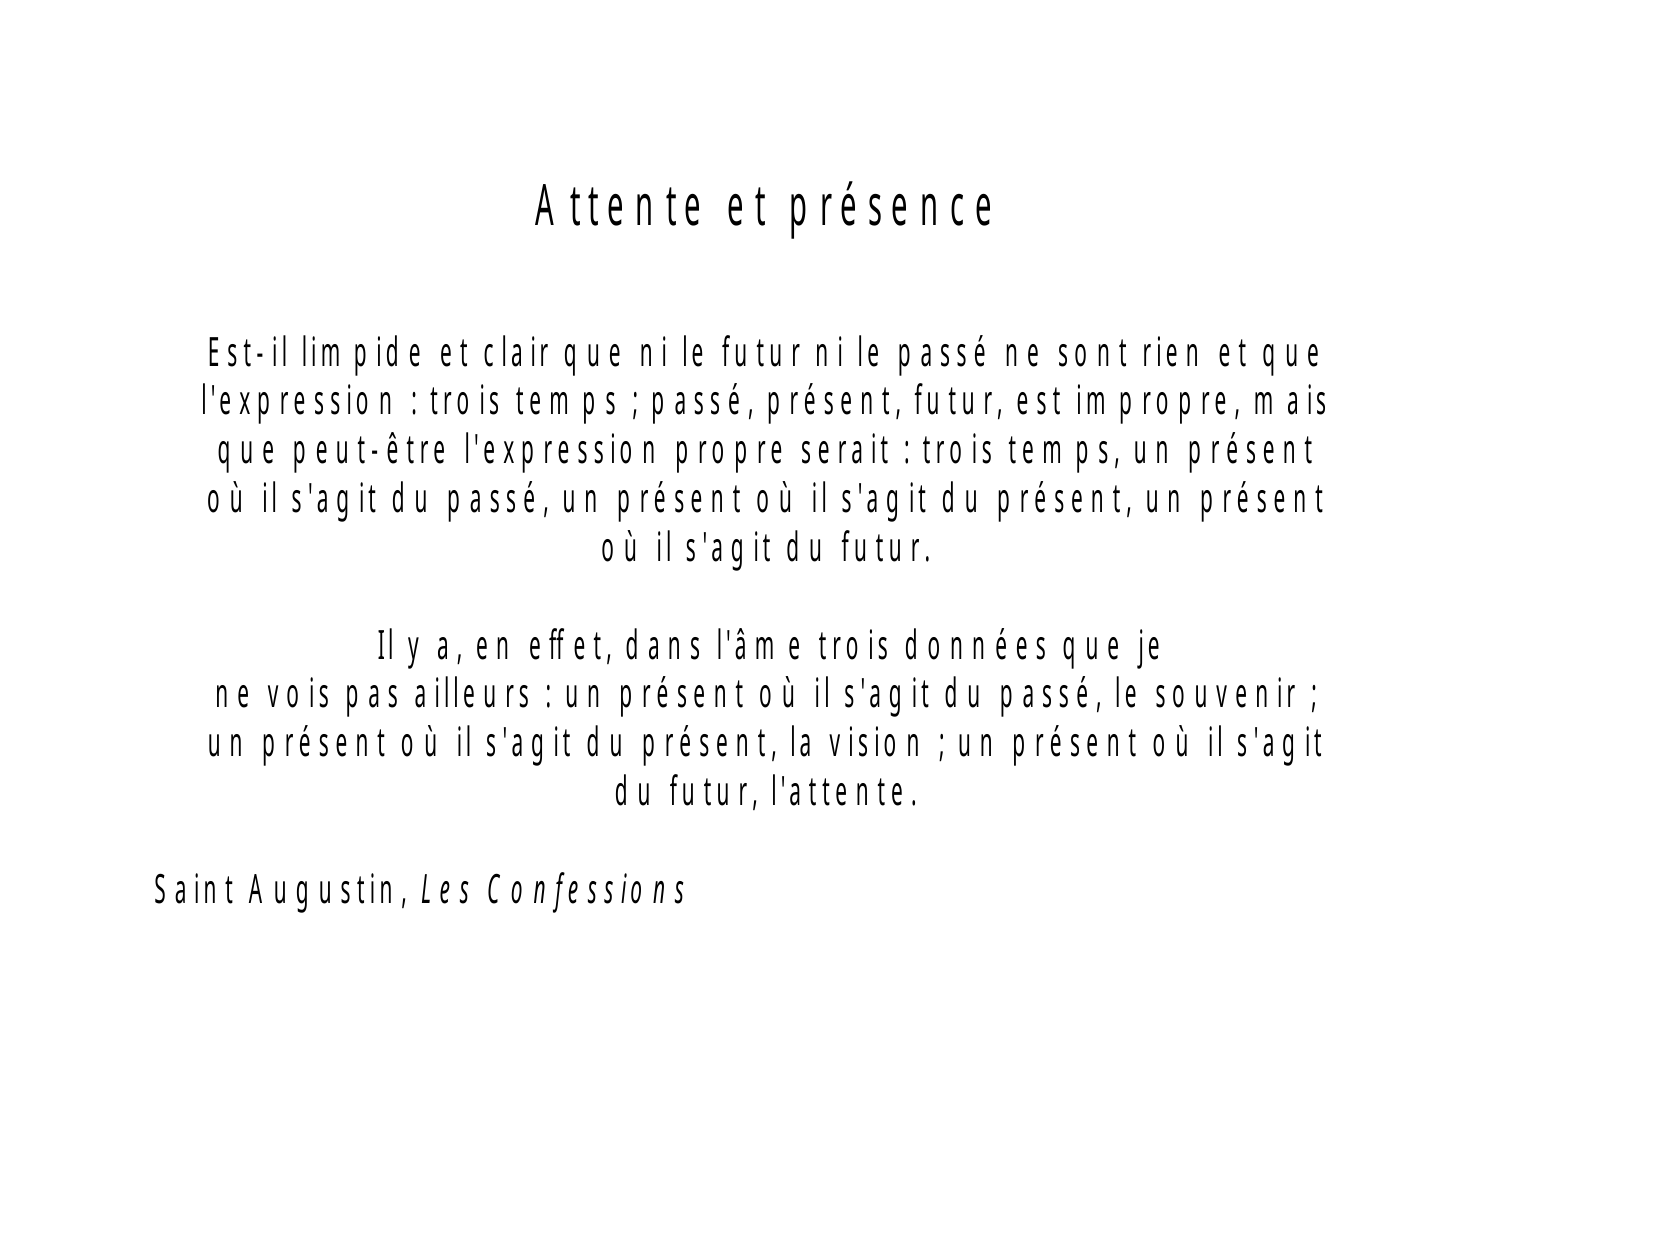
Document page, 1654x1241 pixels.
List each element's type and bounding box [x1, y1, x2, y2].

picture [70, 70, 1465, 1170]
